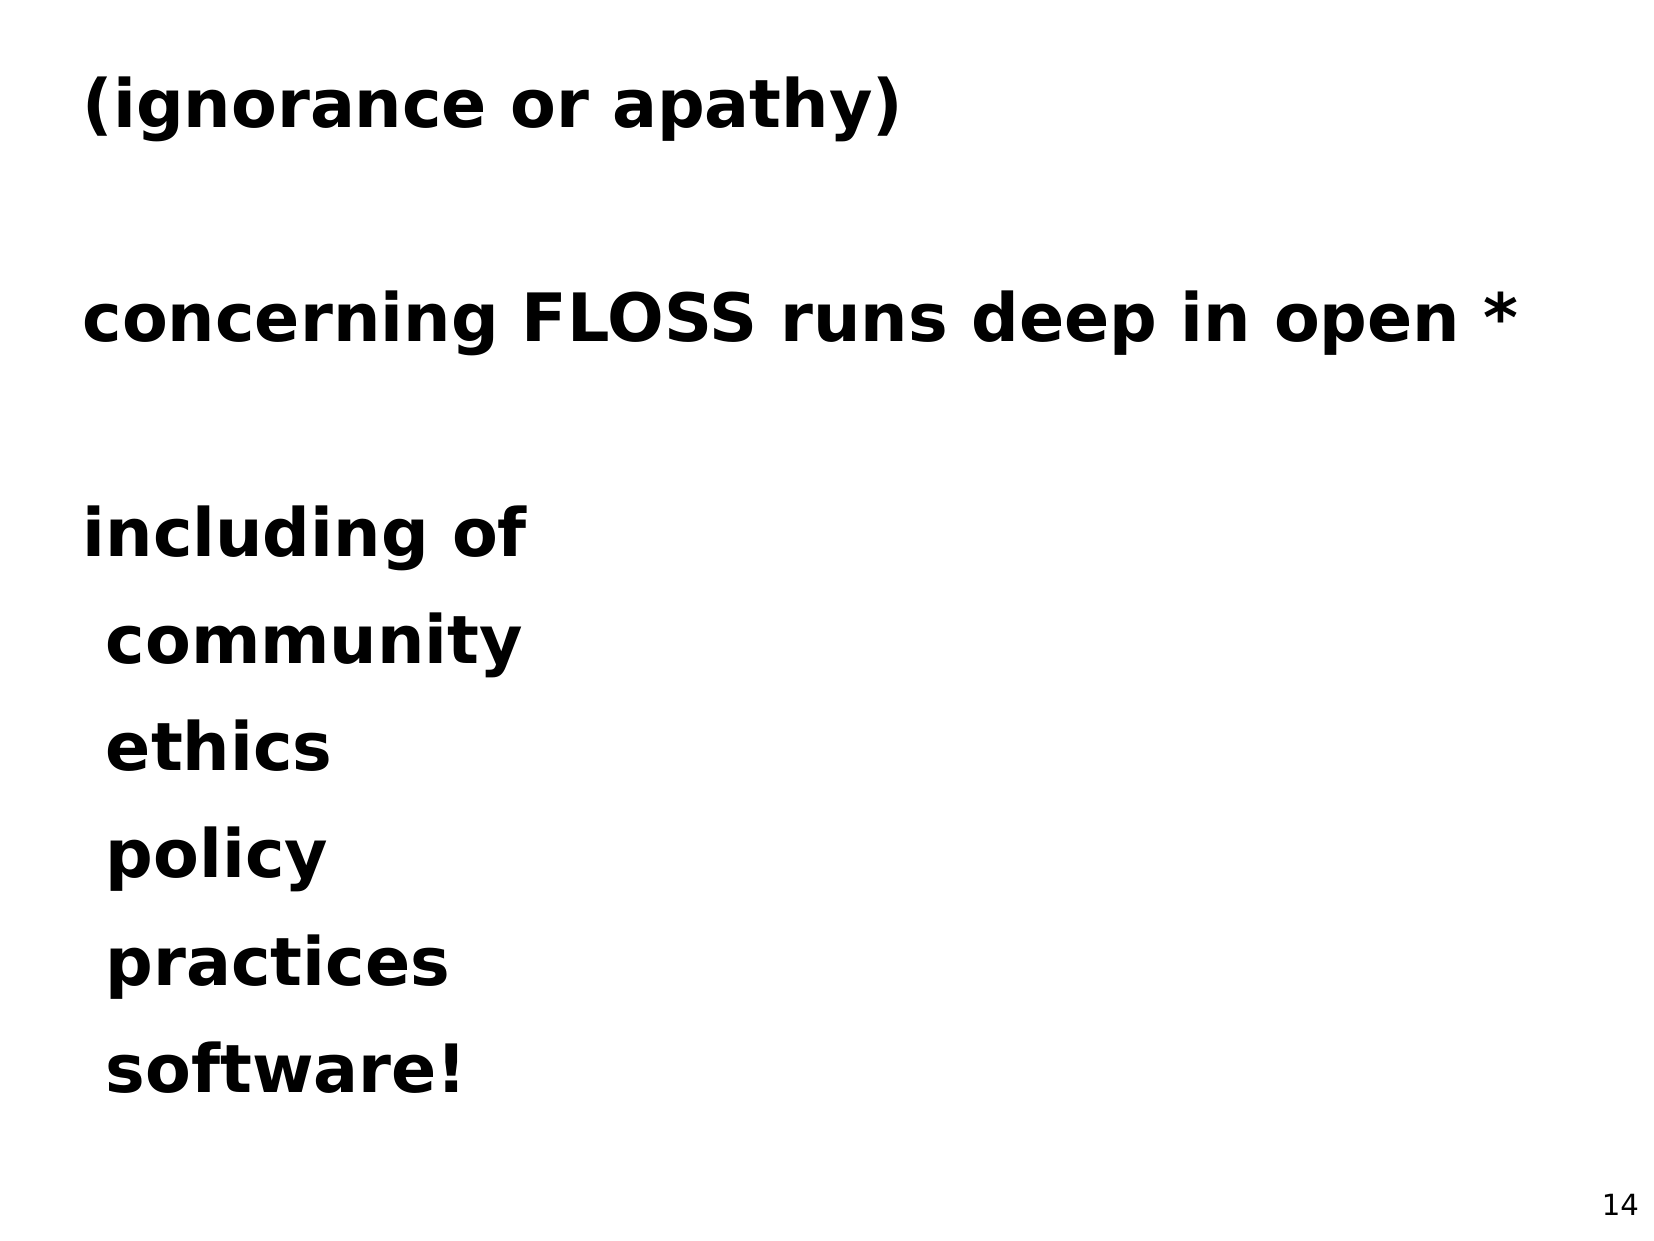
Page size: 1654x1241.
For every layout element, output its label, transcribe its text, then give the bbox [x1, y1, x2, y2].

list (ignorance or apathy) concerning FLOSS runs deep in open * including of community ethics policy practices software! [82, 65, 1571, 1216]
